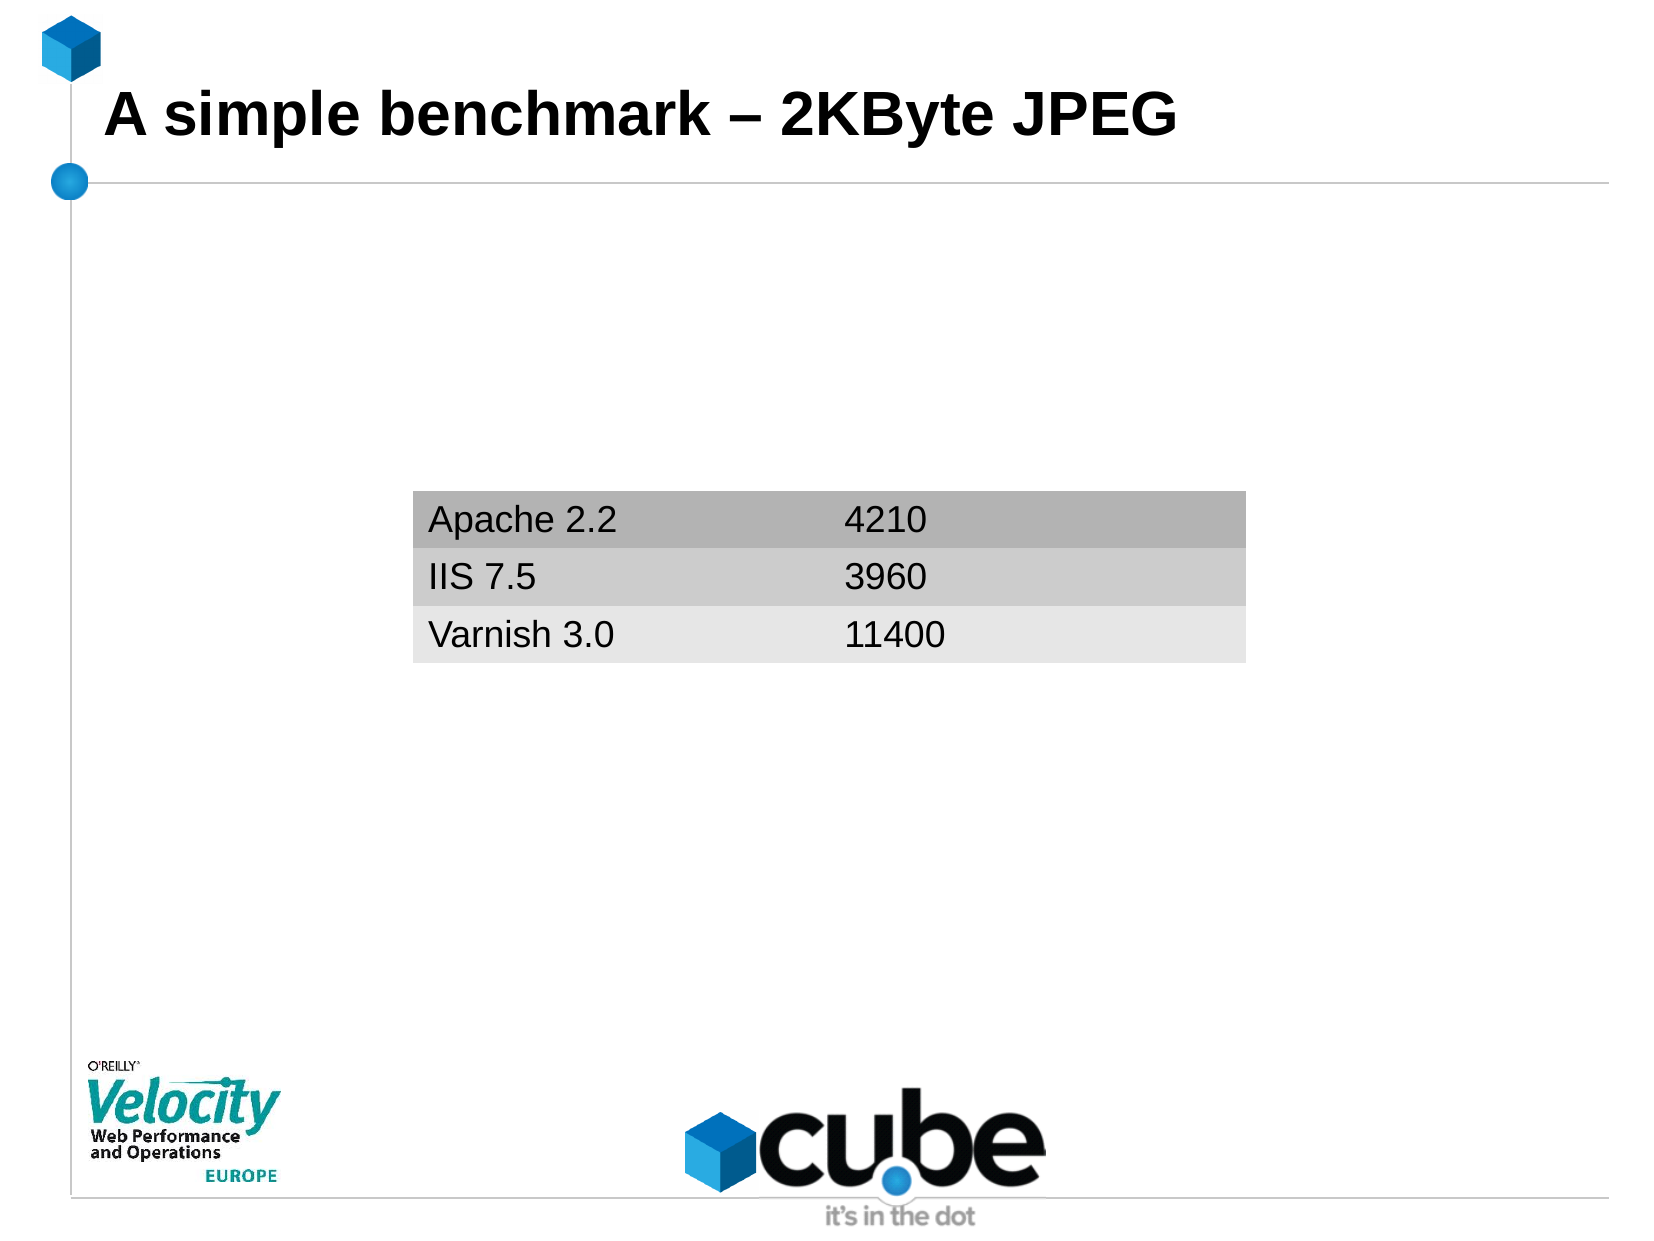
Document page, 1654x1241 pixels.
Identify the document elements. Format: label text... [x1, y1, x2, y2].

table_header Apache 2.2 [413, 491, 830, 548]
table_header 4210 [830, 491, 1246, 548]
table_cell IIS 7.5 [413, 548, 830, 606]
picture [88, 1061, 281, 1182]
table_cell Varnish 3.0 [413, 606, 830, 663]
table_cell 11400 [830, 606, 1246, 663]
table_cell 3960 [830, 548, 1246, 606]
title A simple benchmark – 2KByte JPEG [103, 49, 1551, 178]
